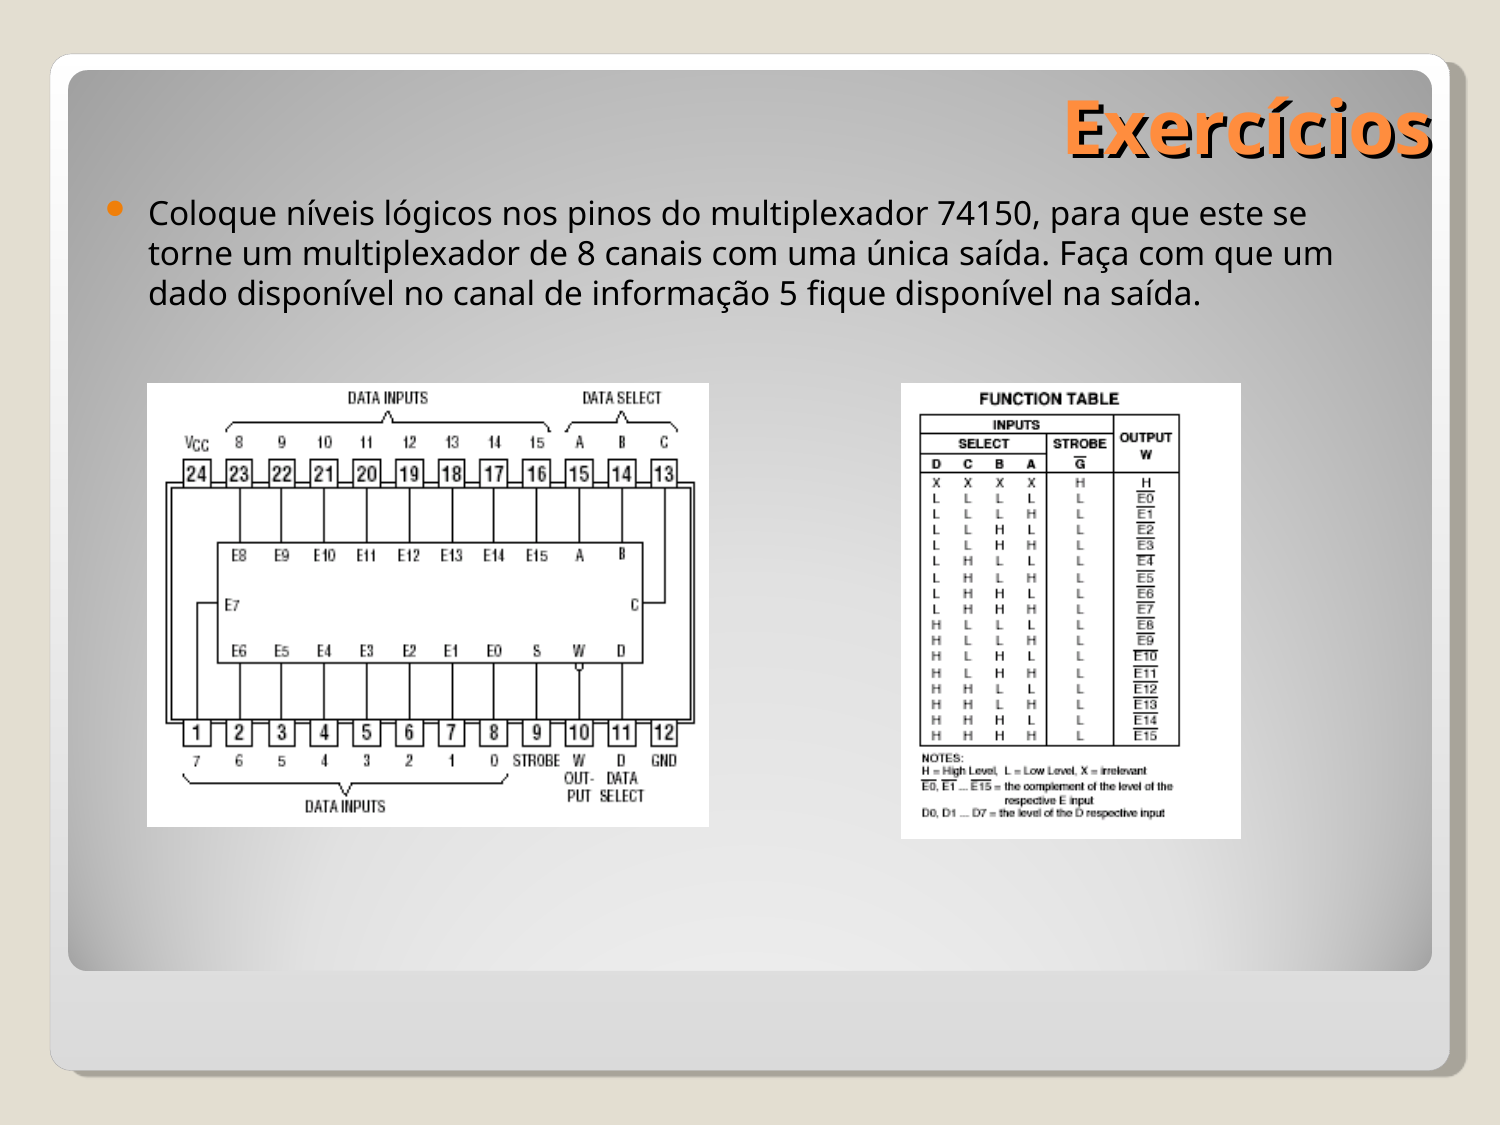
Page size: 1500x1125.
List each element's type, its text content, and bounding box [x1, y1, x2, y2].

text_box Exercícios [104, 4, 1447, 178]
picture [901, 383, 1241, 839]
text_box Coloque níveis lógicos nos pinos do multiplexador 74150, para que este se torne um multiplexador de 8 canais com uma única saída. Faça com que um dado disponível no canal de informação 5 fique disponível na saída. [75, 177, 1418, 865]
picture [67, 69, 1433, 972]
picture [147, 383, 709, 827]
